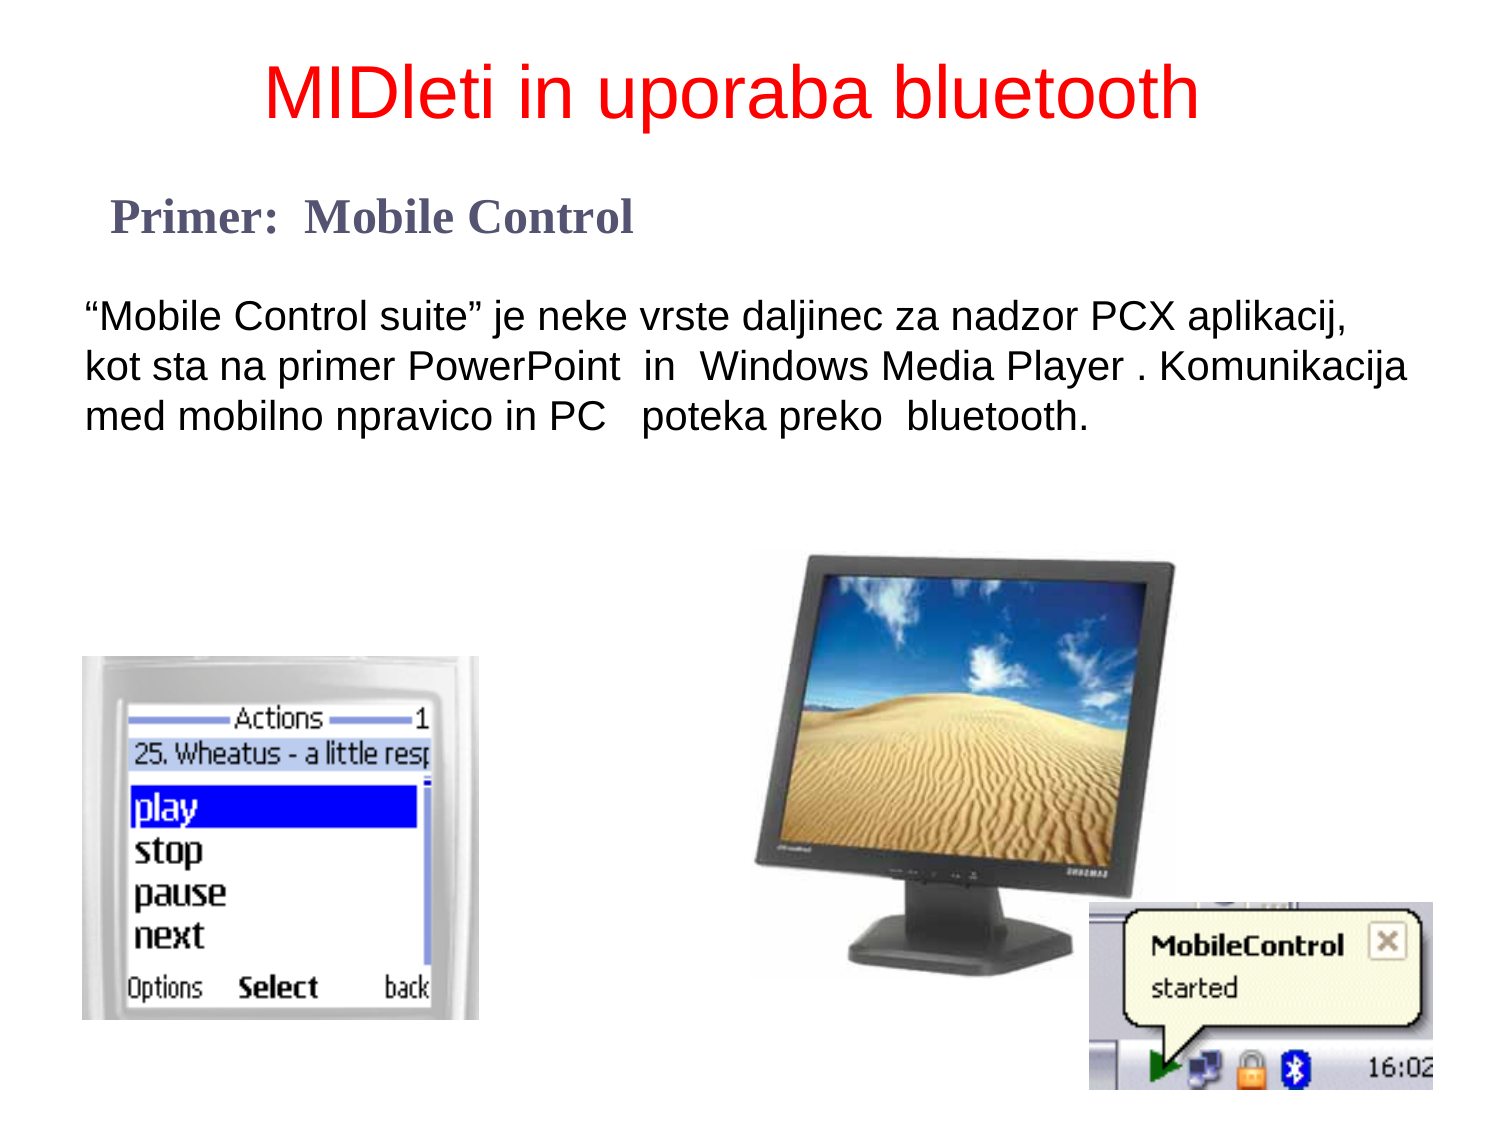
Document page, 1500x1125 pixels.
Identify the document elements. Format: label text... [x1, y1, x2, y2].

picture [750, 550, 1433, 1090]
text_box “Mobile Control suite” je neke vrste daljinec za nadzor PCX aplikacij, kot sta na primer PowerPoint in Windows Media Player . Komunikacija med mobilno npravico in PC poteka preko bluetooth. [70, 281, 1430, 447]
picture [82, 656, 479, 1020]
text_box Primer: Mobile Control [95, 175, 650, 252]
title MIDleti in uporaba bluetooth [105, 0, 1381, 141]
